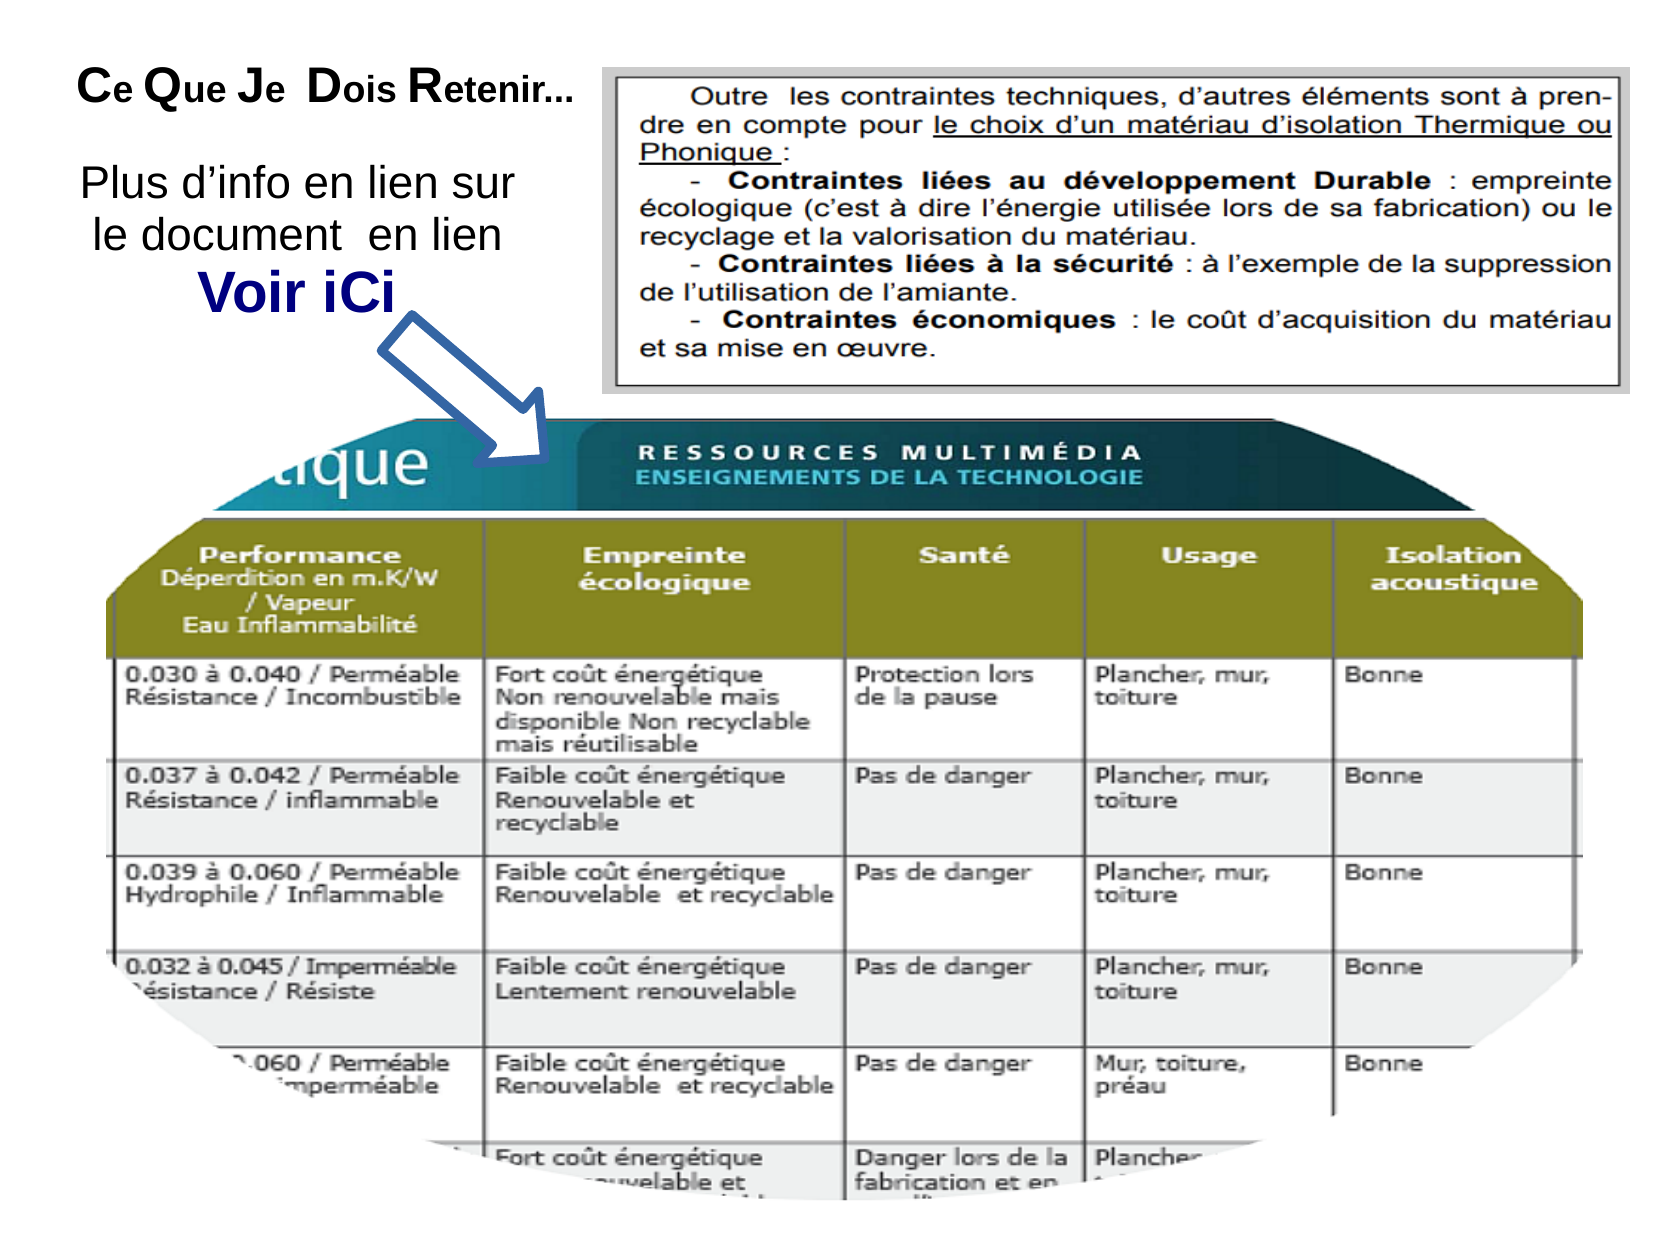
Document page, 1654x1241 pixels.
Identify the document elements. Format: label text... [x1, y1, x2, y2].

text_box Plus d’info en lien sur le document en lien Voir iCi [43, 150, 552, 343]
text_box Ce Que Je Dois Retenir... [61, 49, 851, 121]
picture [602, 67, 1630, 394]
text_box [381, 314, 545, 464]
picture [106, 413, 1583, 1212]
